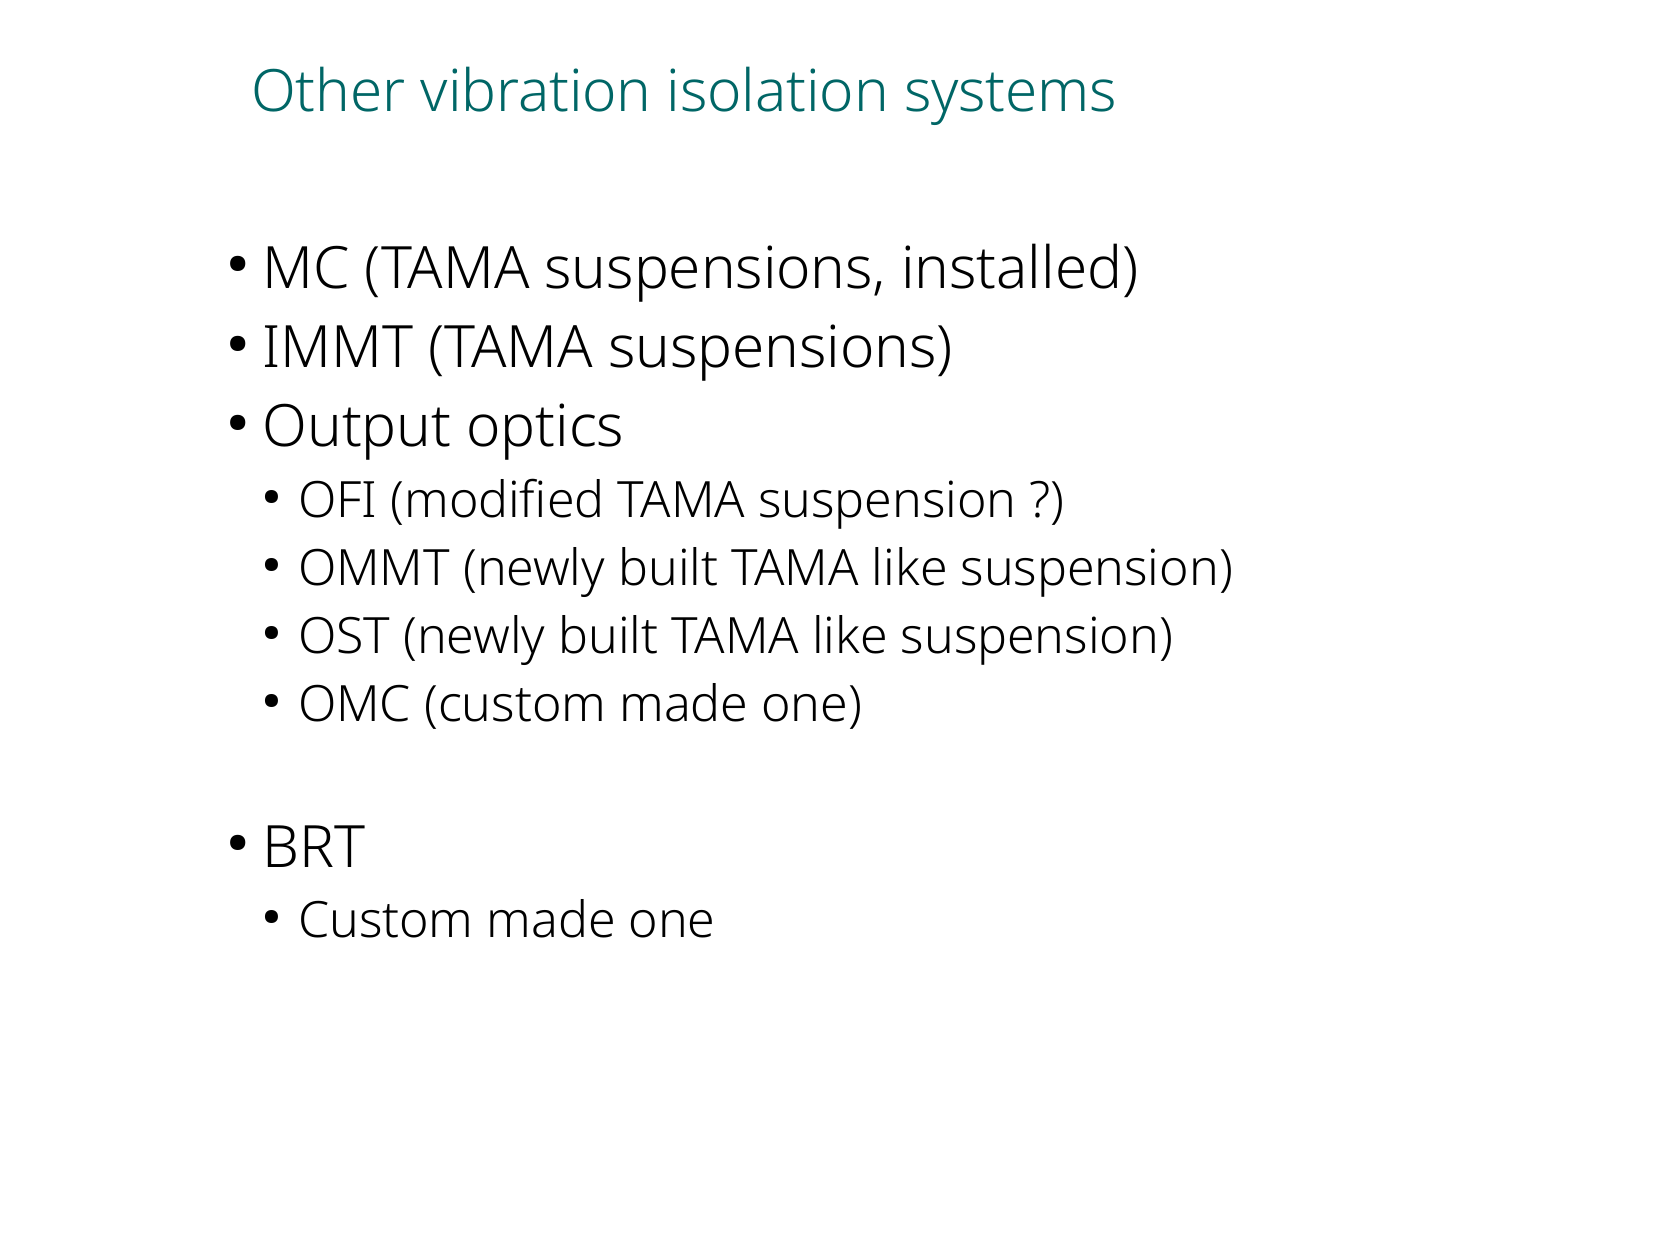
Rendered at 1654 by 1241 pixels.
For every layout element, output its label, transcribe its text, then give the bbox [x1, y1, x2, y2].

text_box Other vibration isolation systems [236, 41, 1215, 129]
text_box MC (TAMA suspensions, installed) IMMT (TAMA suspensions) Output optics OFI (modified TAMA suspension ?) OMMT (newly built TAMA like suspension) OST (newly built TAMA like suspension) OMC (custom made one) BRT Custom made one [212, 218, 1354, 892]
